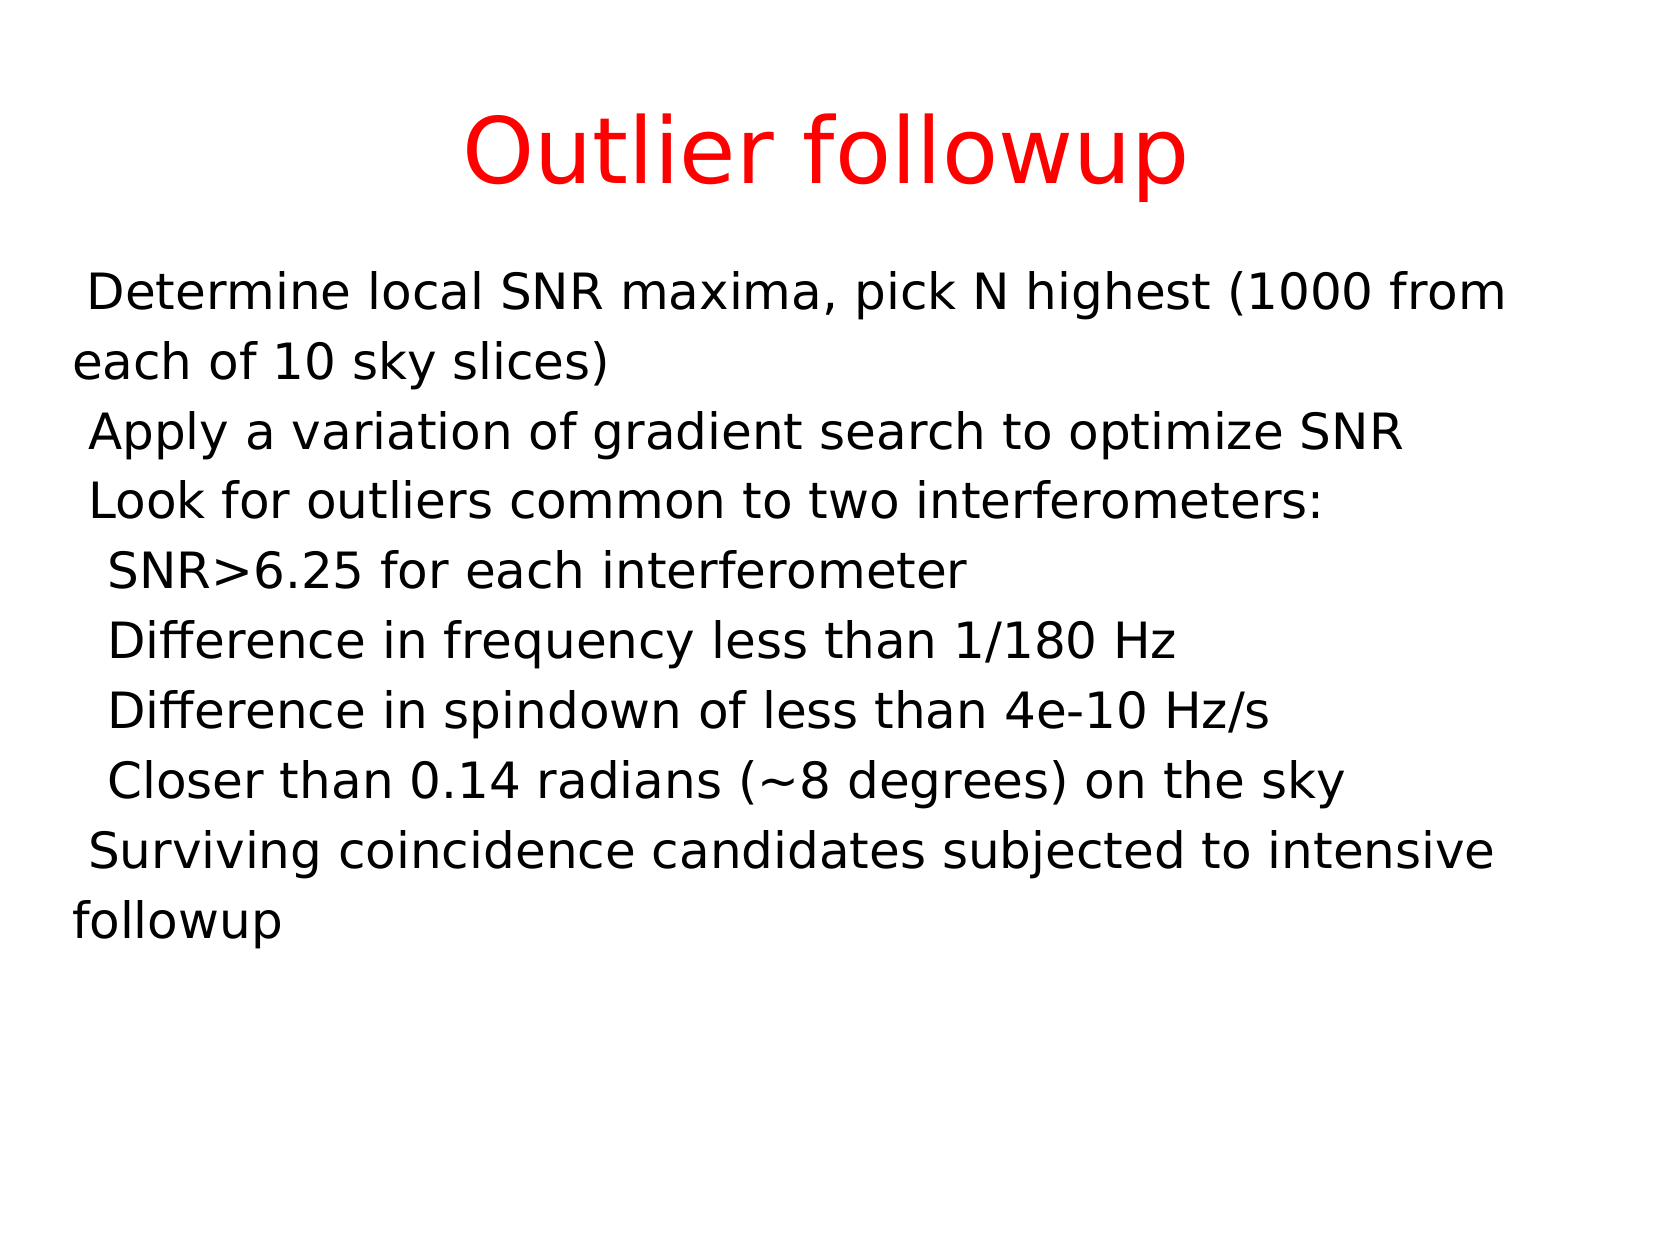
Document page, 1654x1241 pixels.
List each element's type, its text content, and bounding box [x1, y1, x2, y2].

title Outlier followup [82, 56, 1571, 243]
text_box Determine local SNR maxima, pick N highest (1000 from each of 10 sky slices) Apply a variation of gradient search to optimize SNR Look for outliers common to two interferometers: SNR>6.25 for each interferometer Difference in frequency less than 1/180 Hz Difference in spindown of less than 4e-10 Hz/s Closer than 0.14 radians (~8 degrees) on the sky Surviving coincidence candidates subjected to intensive followup [57, 243, 1603, 1086]
